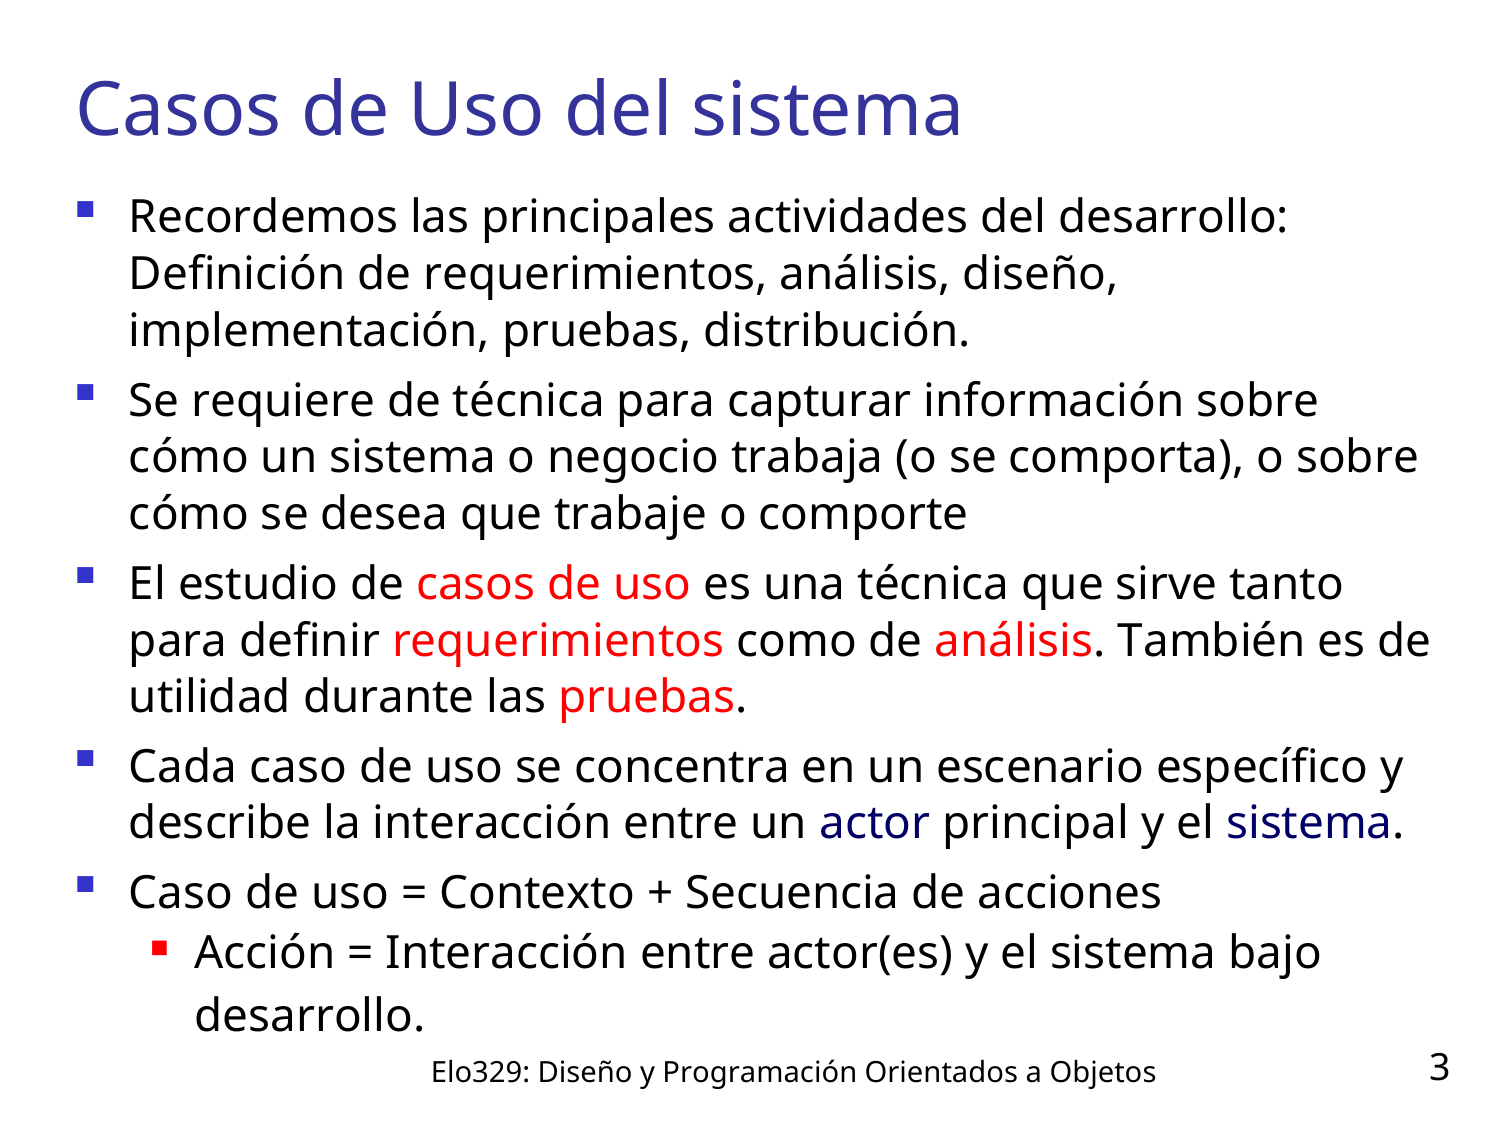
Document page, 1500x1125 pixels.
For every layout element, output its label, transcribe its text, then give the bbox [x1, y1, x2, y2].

list Recordemos las principales actividades del desarrollo: Definición de requerimientos, análisis, diseño, implementación, pruebas, distribución. Se requiere de técnica para capturar información sobre cómo un sistema o negocio trabaja (o se comporta), o sobre cómo se desea que trabaje o comporte El estudio de casos de uso es una técnica que sirve tanto para definir requerimientos como de análisis. También es de utilidad durante las pruebas. Cada caso de uso se concentra en un escenario específico y describe la interacción entre un actor principal y el sistema. Caso de uso = Contexto + Secuencia de acciones Acción = Interacción entre actor(es) y el sistema bajo desarrollo. [75, 187, 1442, 1051]
title Casos de Uso del sistema [75, 25, 1449, 188]
